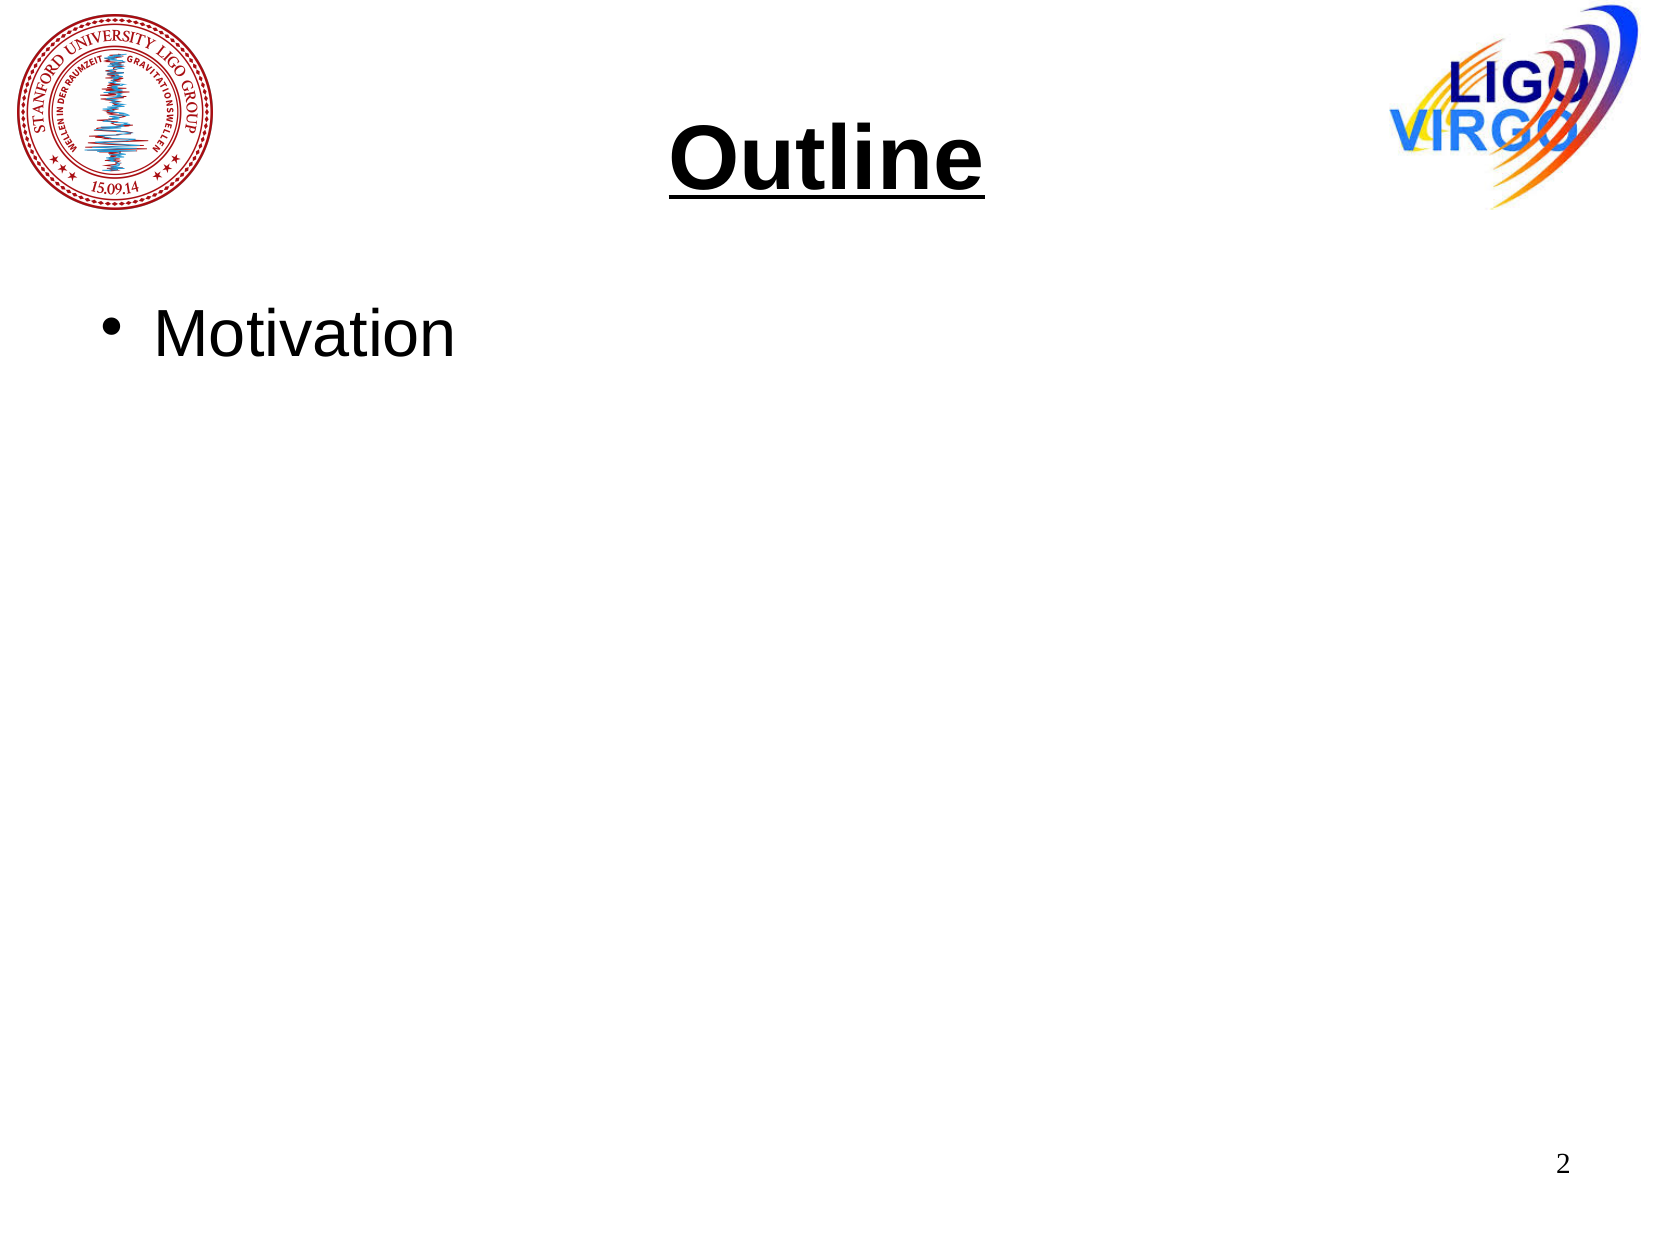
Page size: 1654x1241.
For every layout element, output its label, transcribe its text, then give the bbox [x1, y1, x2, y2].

picture [1372, 0, 1654, 210]
text_box Outline [82, 49, 1571, 257]
text_box Motivation [82, 290, 1571, 1010]
picture [17, 14, 213, 210]
